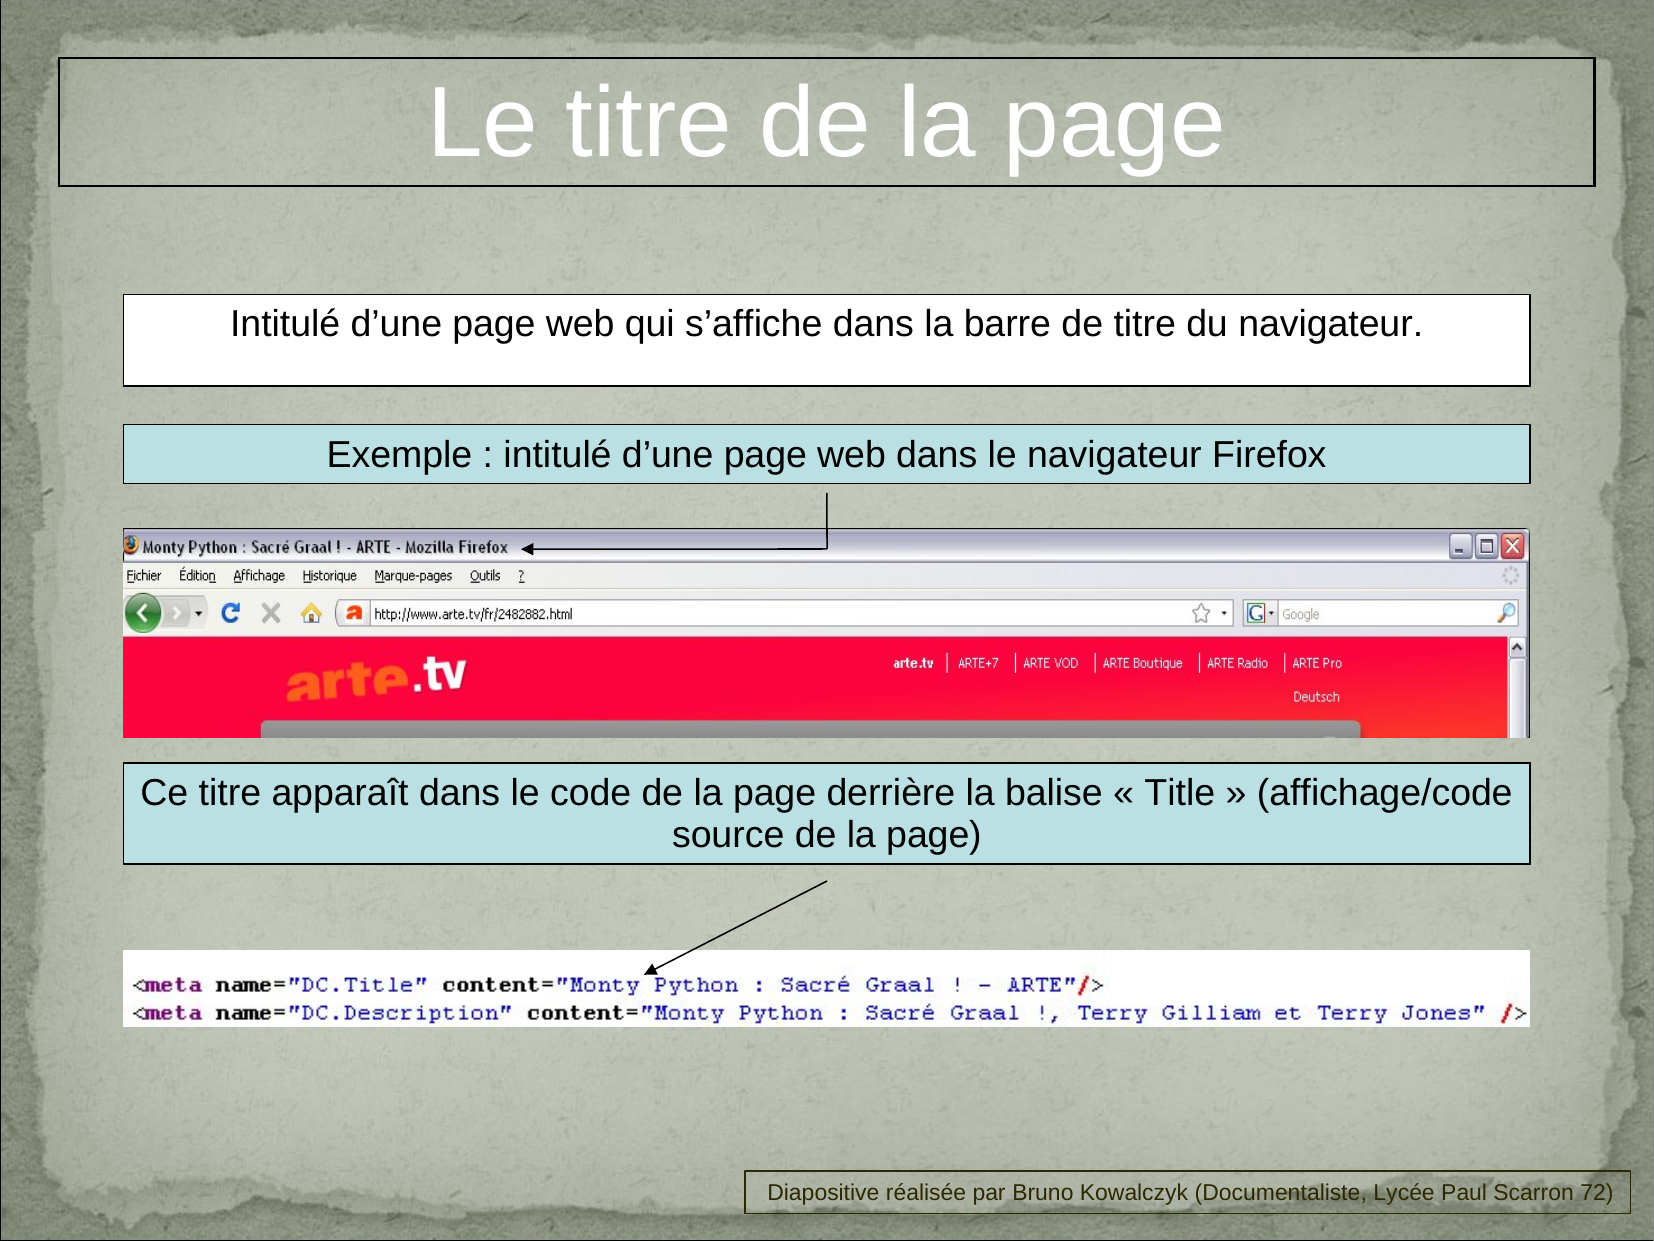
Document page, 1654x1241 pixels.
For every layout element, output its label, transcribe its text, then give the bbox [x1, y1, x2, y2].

text_box Le titre de la page [59, 57, 1595, 187]
text_box Ce titre apparaît dans le code de la page derrière la balise « Title » (affichage/code source de la page) [123, 763, 1531, 865]
text_box Diapositive réalisée par Bruno Kowalczyk (Documentaliste, Lycée Paul Scarron 72) [744, 1170, 1631, 1214]
text_box Intitulé d’une page web qui s’affiche dans la barre de titre du navigateur. [123, 294, 1530, 386]
text_box Exemple : intitulé d’une page web dans le navigateur Firefox [123, 424, 1531, 484]
picture [0, 0, 1654, 1241]
